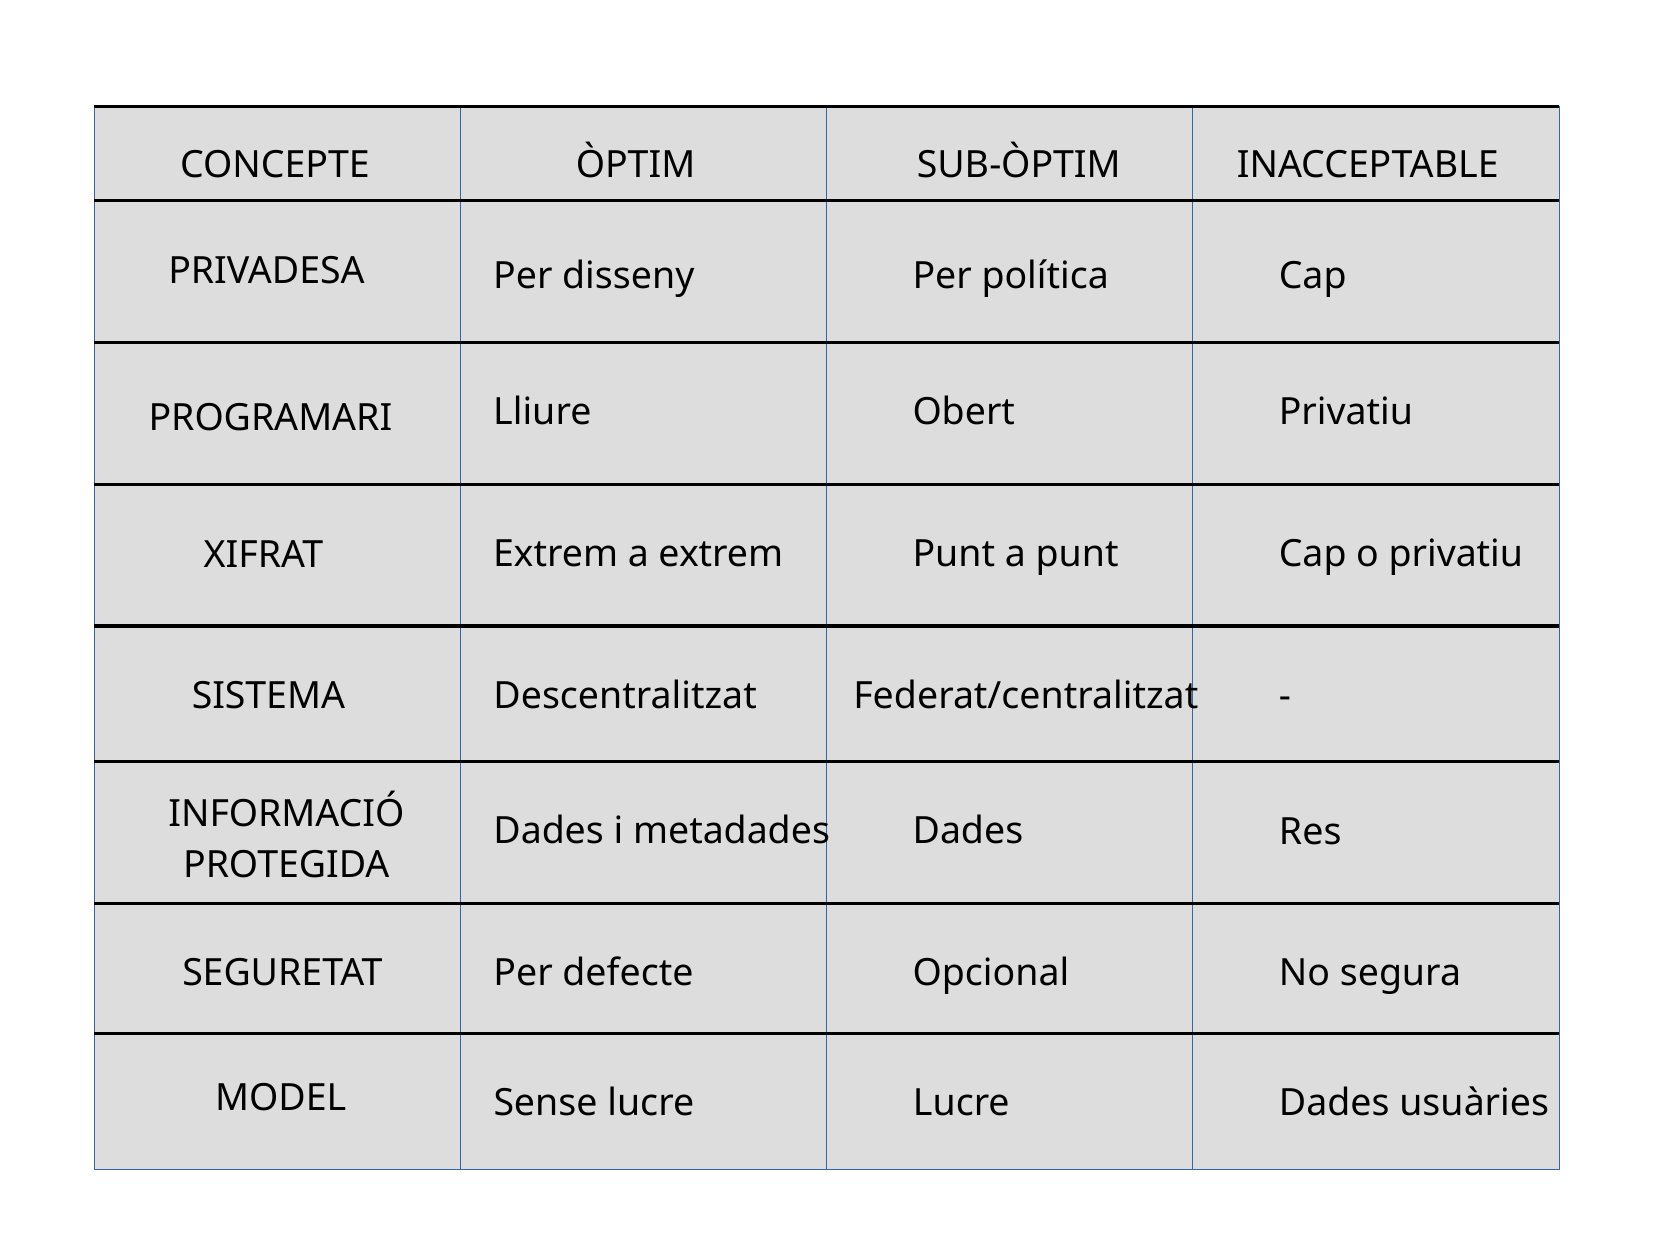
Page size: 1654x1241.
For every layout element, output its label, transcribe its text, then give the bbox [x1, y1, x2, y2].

text_box ÒPTIM [561, 129, 716, 196]
text_box [94, 106, 1560, 1170]
text_box Opcional [897, 938, 1078, 1005]
text_box INACCEPTABLE [1222, 130, 1534, 196]
text_box SEGURETAT [167, 938, 414, 1004]
text_box Per defecte [478, 938, 701, 1005]
text_box Obert [897, 377, 1026, 444]
text_box CONCEPTE [165, 129, 392, 196]
text_box Punt a punt [897, 518, 1124, 585]
text_box Extrem a extrem [478, 518, 788, 585]
text_box MODEL [200, 1062, 367, 1129]
text_box No segura [1264, 938, 1467, 1005]
text_box Dades usuàries [1264, 1068, 1553, 1135]
text_box Lliure [478, 377, 602, 443]
text_box PRIVADESA [153, 236, 396, 303]
text_box SUB-ÒPTIM [902, 130, 1145, 196]
text_box Per política [897, 241, 1114, 308]
text_box Federat/centralitzat [838, 660, 1196, 727]
text_box Dades i metadades [478, 796, 831, 863]
text_box Cap [1263, 241, 1359, 308]
text_box - [1264, 660, 1306, 727]
text_box PROGRAMARI [133, 382, 426, 449]
text_box Res [1264, 796, 1355, 863]
text_box Lucre [898, 1068, 1022, 1135]
text_box Per disseny [478, 241, 701, 308]
text_box Sense lucre [478, 1068, 703, 1135]
text_box Dades [897, 796, 1035, 863]
text_box Descentralitzat [478, 660, 759, 727]
text_box Privatiu [1263, 377, 1419, 444]
text_box SISTEMA [177, 661, 370, 728]
text_box Cap o privatiu [1264, 519, 1526, 585]
text_box XIFRAT [188, 519, 354, 591]
text_box INFORMACIÓ PROTEGIDA [153, 779, 434, 897]
